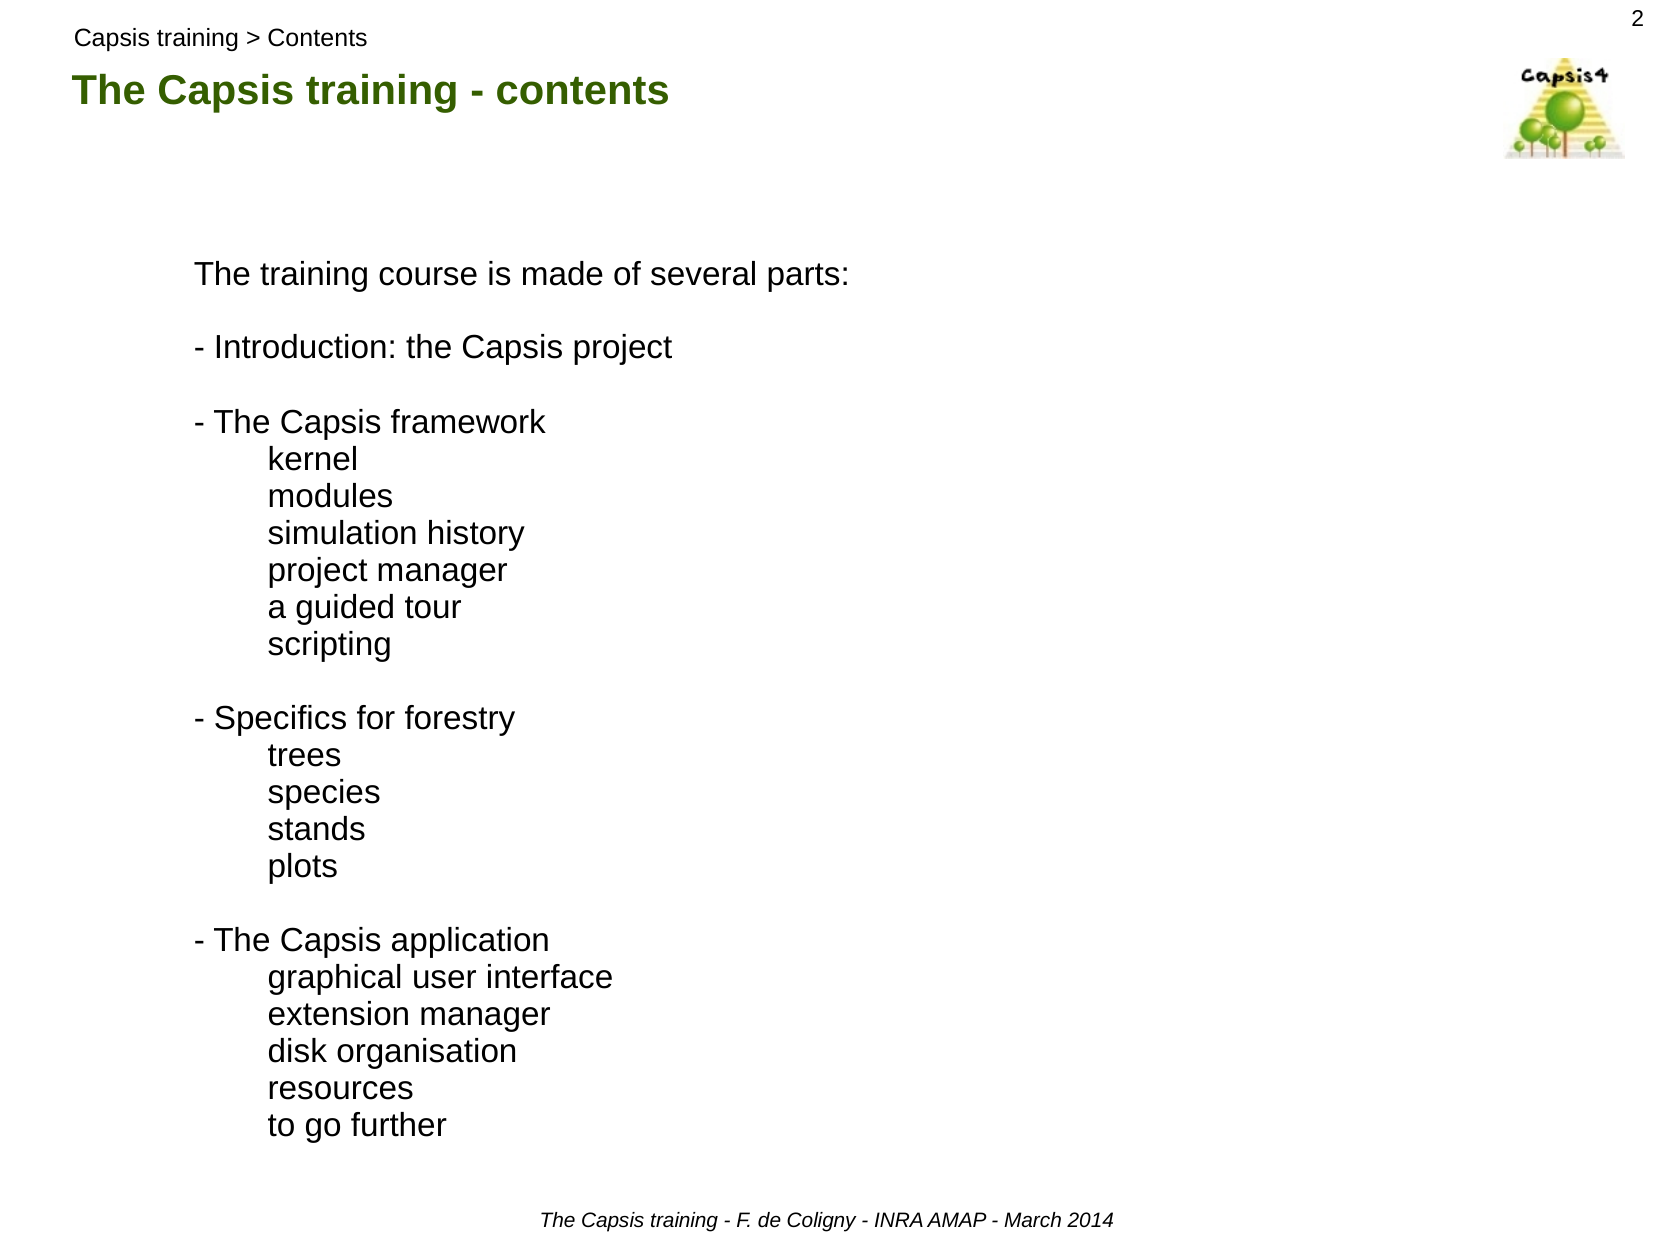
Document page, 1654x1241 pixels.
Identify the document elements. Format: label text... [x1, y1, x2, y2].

text_box Capsis training > Contents [59, 16, 1004, 60]
picture [1503, 58, 1625, 159]
text_box The Capsis training - contents [56, 59, 1120, 121]
text_box The training course is made of several parts: - Introduction: the Capsis project - The Capsis framework kernel modules simulation history project manager a guided tour scripting - Specifics for forestry trees species stands plots - The Capsis application graphical user interface extension manager disk organisation resources to go further [179, 247, 1549, 1200]
text_box The Capsis training - F. de Coligny - INRA AMAP - March 2014 [0, 1201, 1654, 1241]
